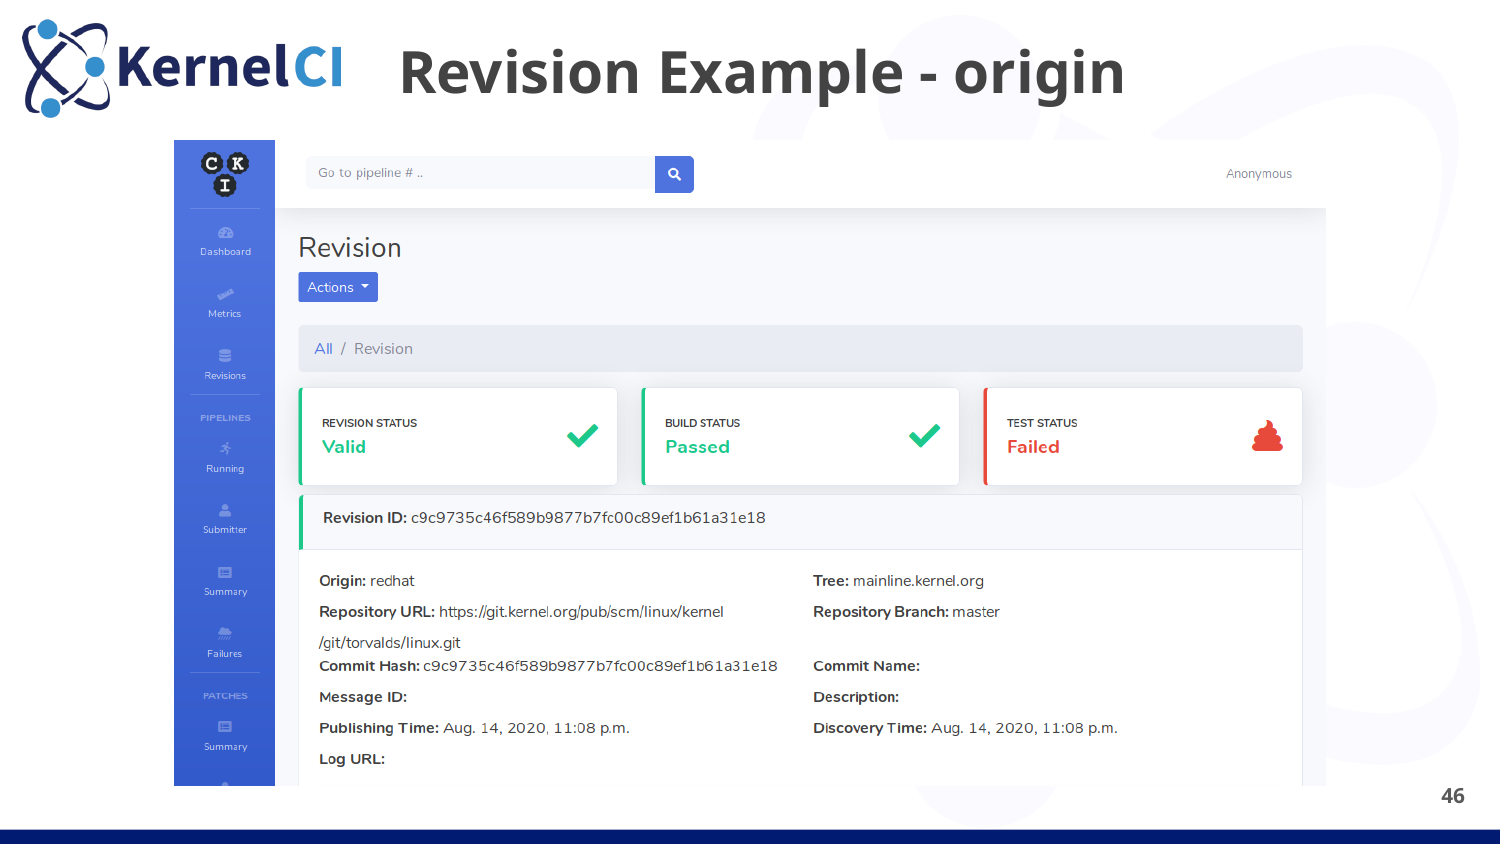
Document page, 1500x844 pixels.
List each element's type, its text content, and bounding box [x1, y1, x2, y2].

picture [22, 19, 341, 118]
title Revision Example - origin [383, 23, 1455, 117]
slide_number <number> [1389, 764, 1480, 830]
picture [174, 15, 1480, 828]
